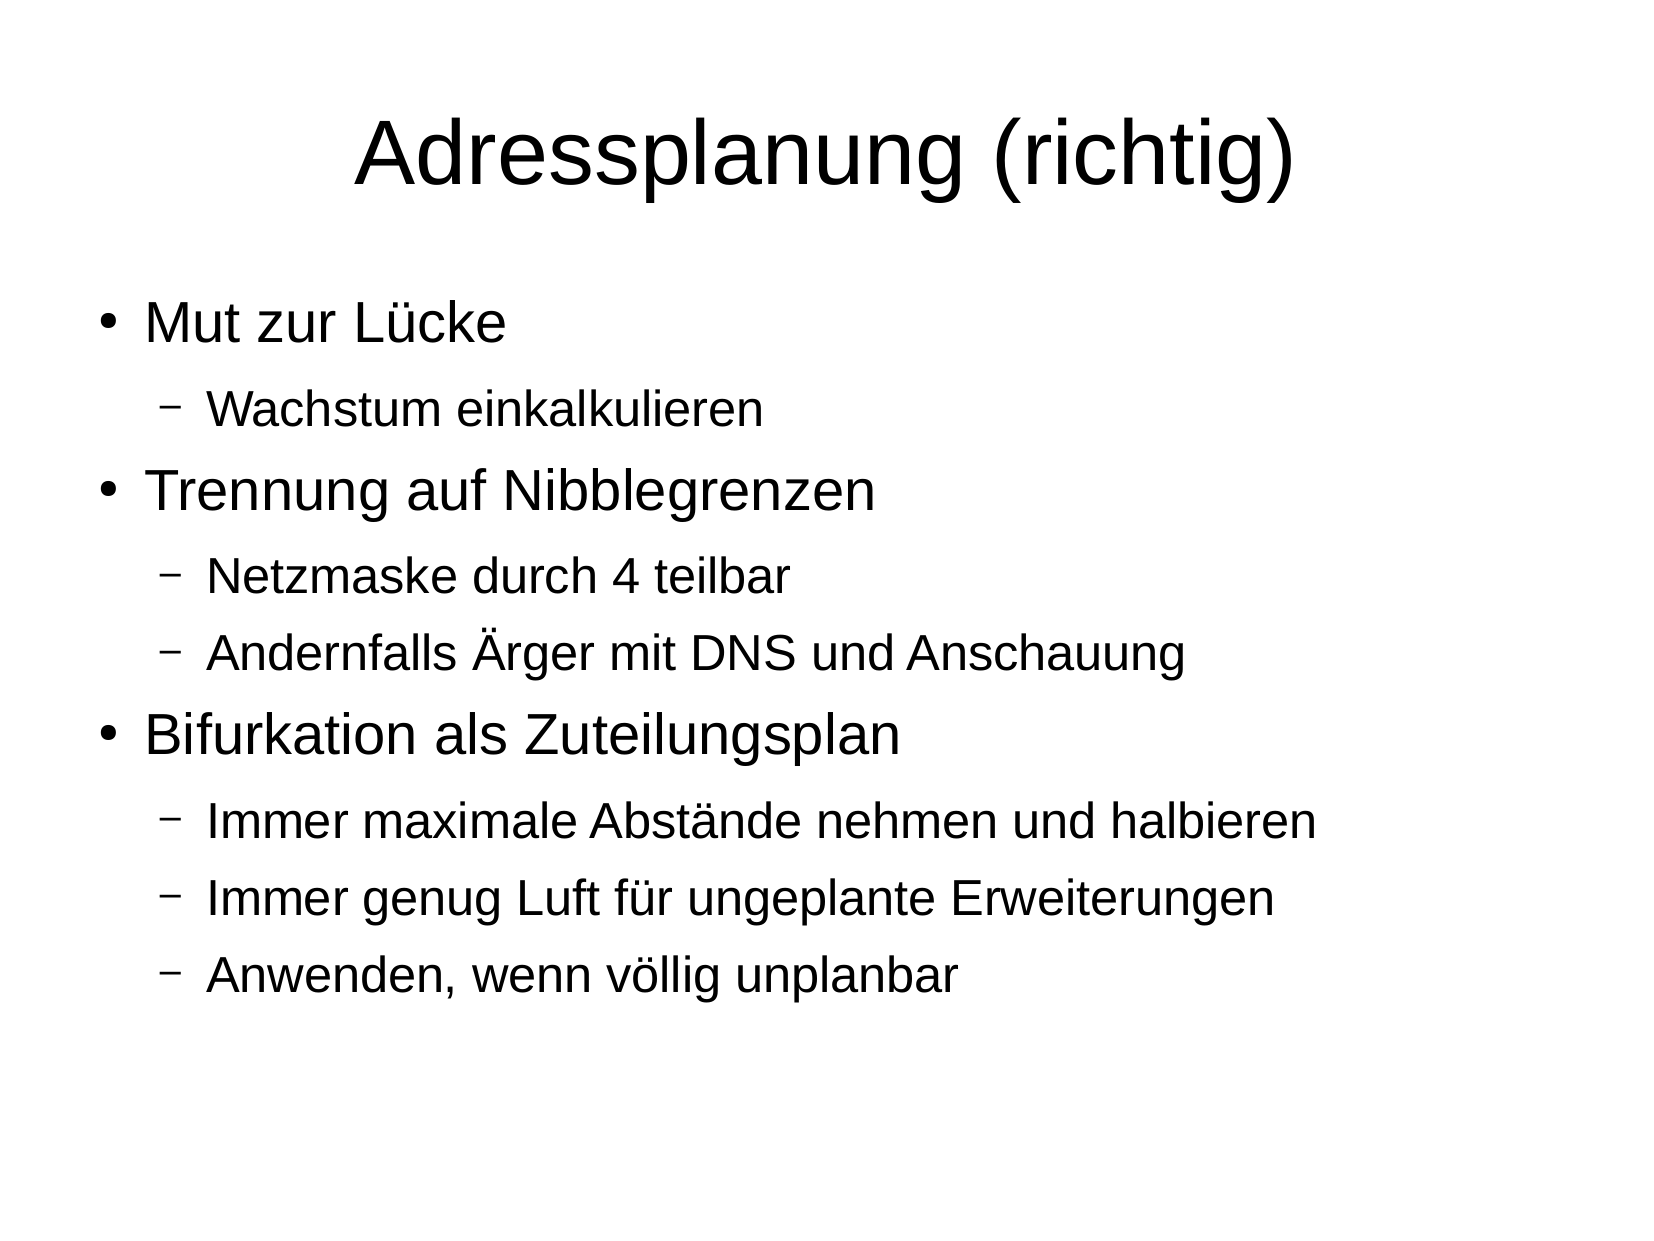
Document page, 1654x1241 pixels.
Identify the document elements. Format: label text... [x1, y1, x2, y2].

title Adressplanung (richtig) [82, 49, 1571, 257]
list Mut zur Lücke Wachstum einkalkulieren Trennung auf Nibblegrenzen Netzmaske durch 4 teilbar Andernfalls Ärger mit DNS und Anschauung Bifurkation als Zuteilungsplan Immer maximale Abstände nehmen und halbieren Immer genug Luft für ungeplante Erweiterungen Anwenden, wenn völlig unplanbar [82, 290, 1571, 1010]
